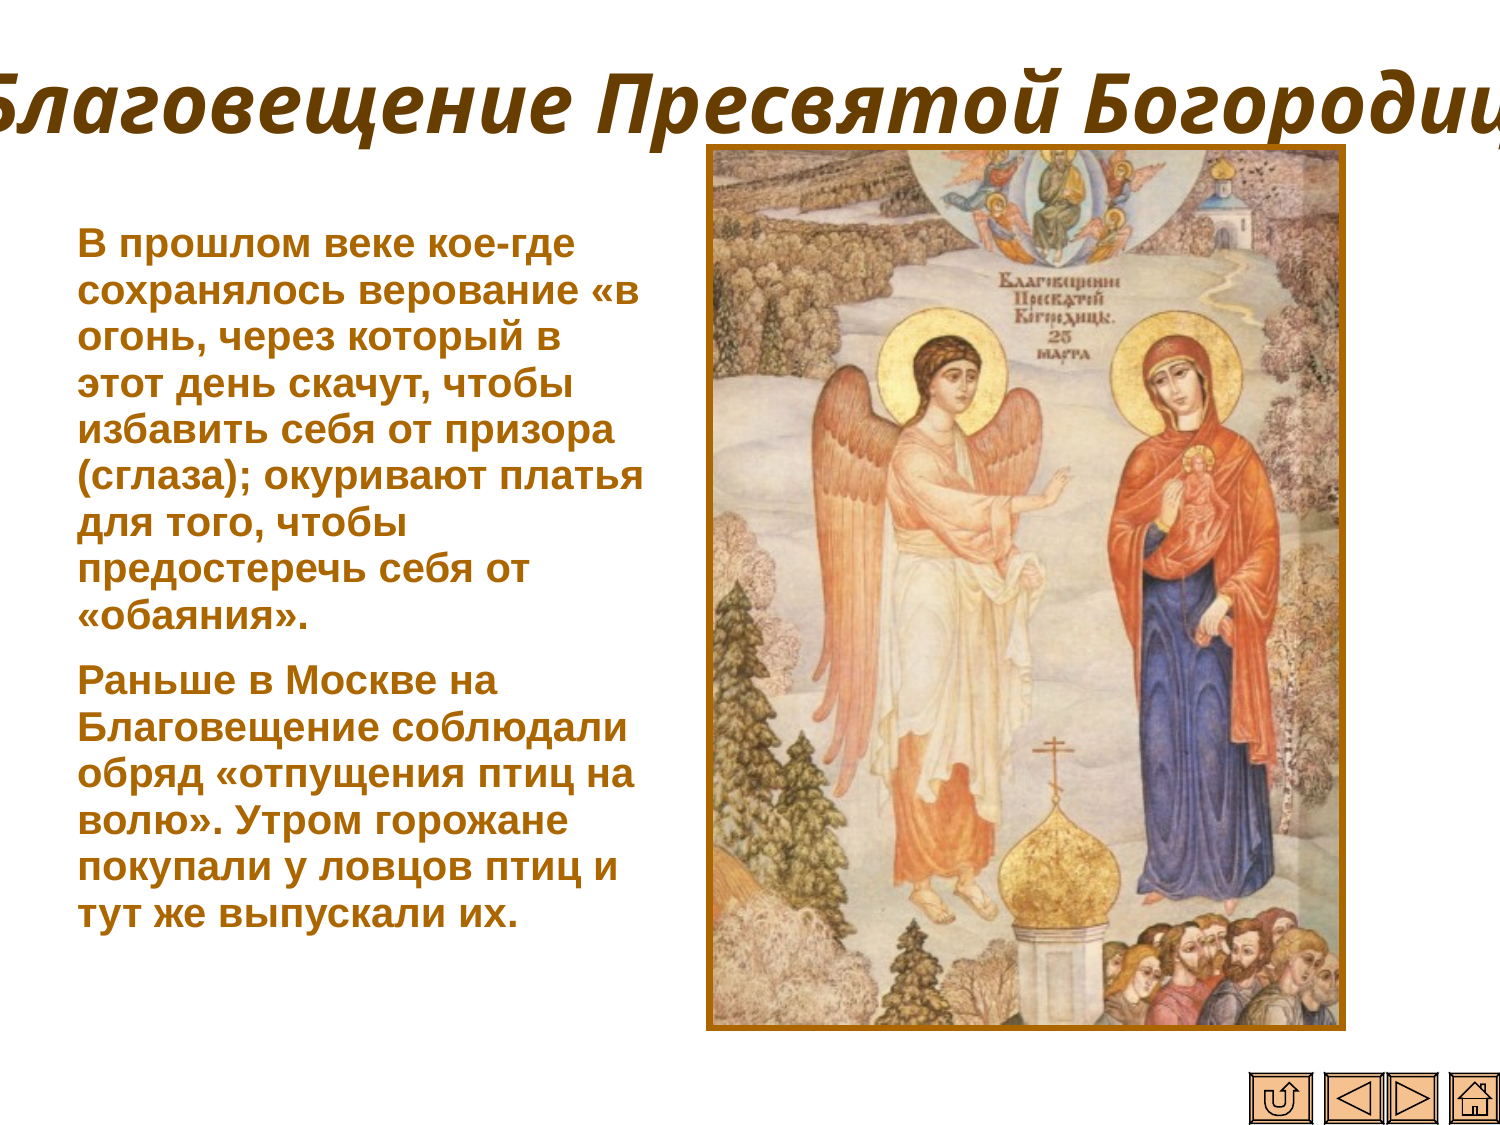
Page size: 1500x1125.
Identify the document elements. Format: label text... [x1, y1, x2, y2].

text_box В прошлом веке кое-где сохранялось верование «в огонь, через который в этот день скачут, чтобы избавить себя от призора (сглаза); окуривают платья для того, чтобы предостеречь себя от «обаяния». Раньше в Москве на Благовещение соблюдали обряд «отпущения птиц на волю». Утром горожане покупали у ловцов птиц и тут же выпускали их. [62, 212, 675, 944]
picture [712, 149, 1340, 1025]
text_box Благовещение Пресвятой Богородицы [187, 37, 1370, 138]
text_box [1249, 1073, 1313, 1124]
text_box [1449, 1073, 1500, 1124]
text_box [1324, 1073, 1384, 1124]
text_box [1387, 1073, 1438, 1124]
